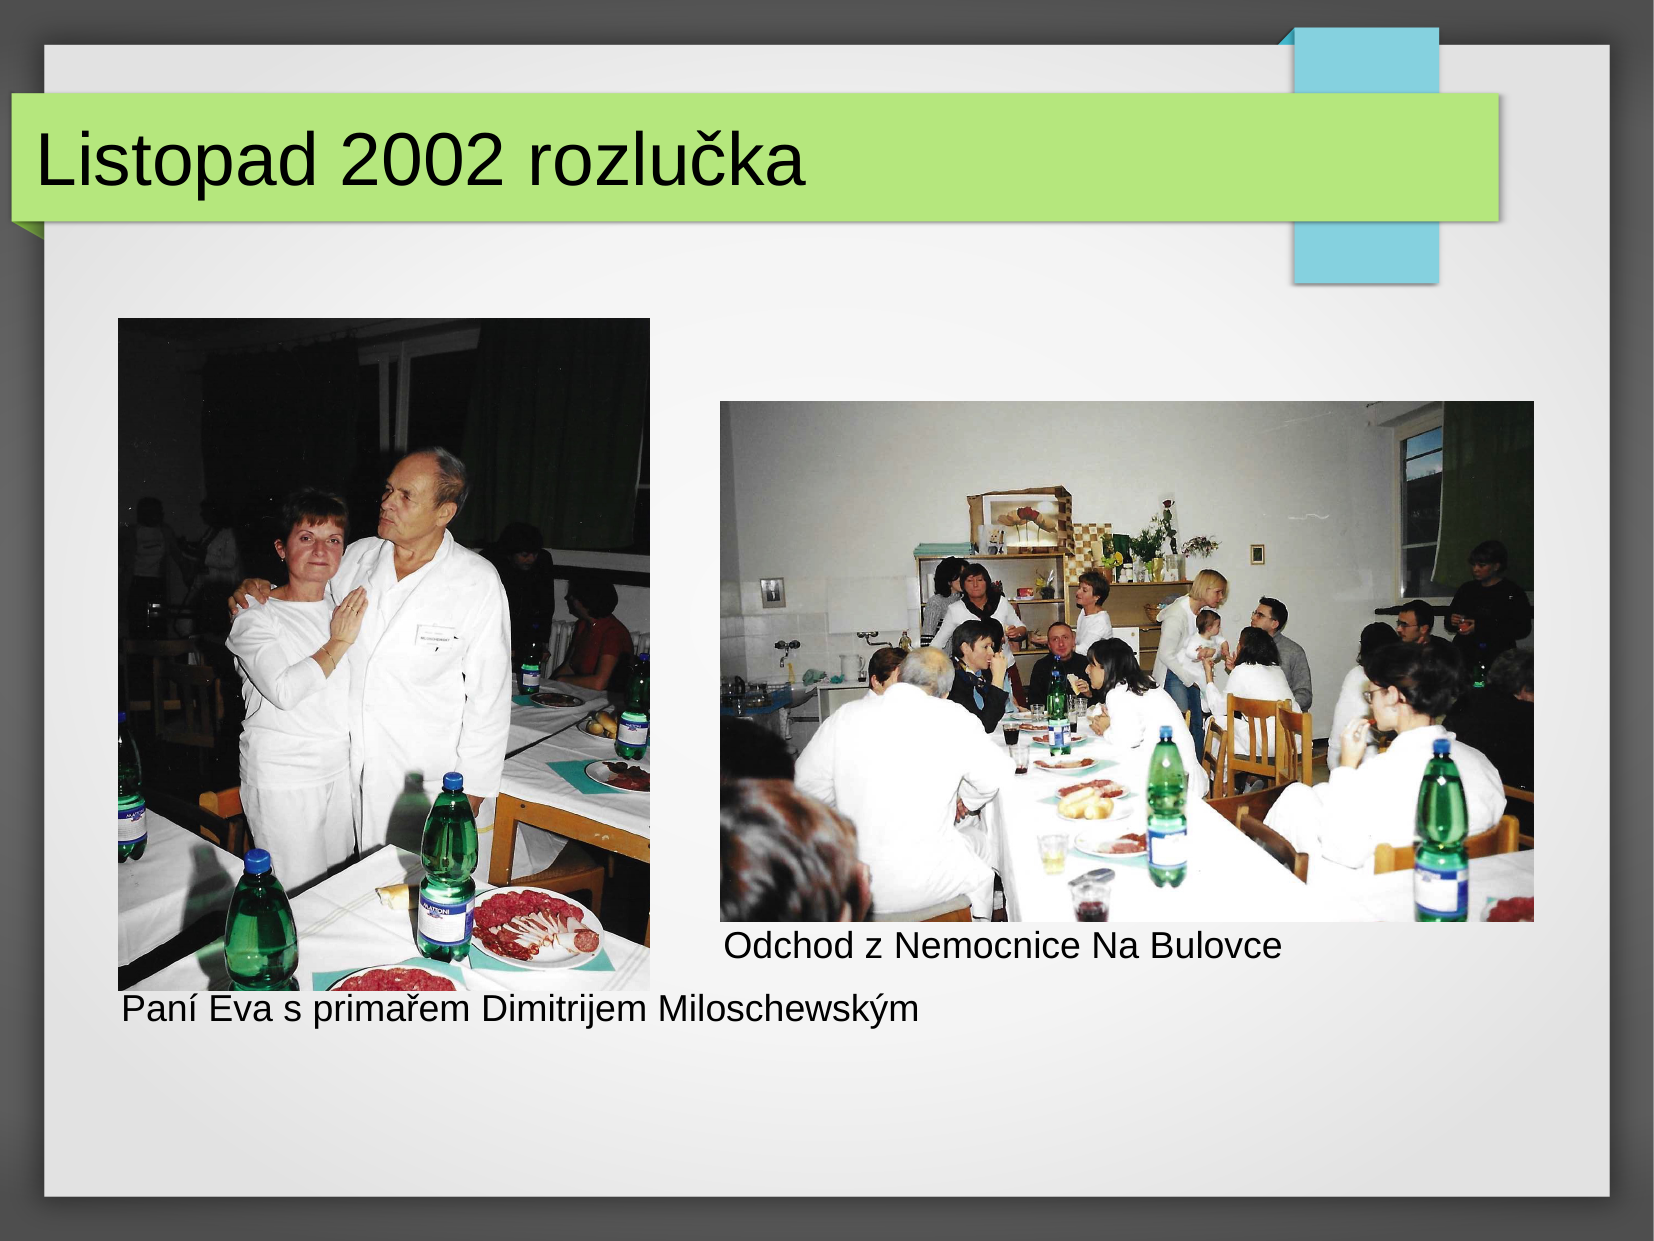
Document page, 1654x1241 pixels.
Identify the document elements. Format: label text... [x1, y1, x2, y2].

text_box Odchod z Nemocnice Na Bulovce [708, 916, 1394, 1016]
text_box Paní Eva s primařem Dimitrijem Miloschewským [106, 980, 662, 1080]
picture [118, 318, 650, 980]
picture [720, 401, 1534, 922]
title Listopad 2002 rozlučka [35, 70, 1489, 239]
